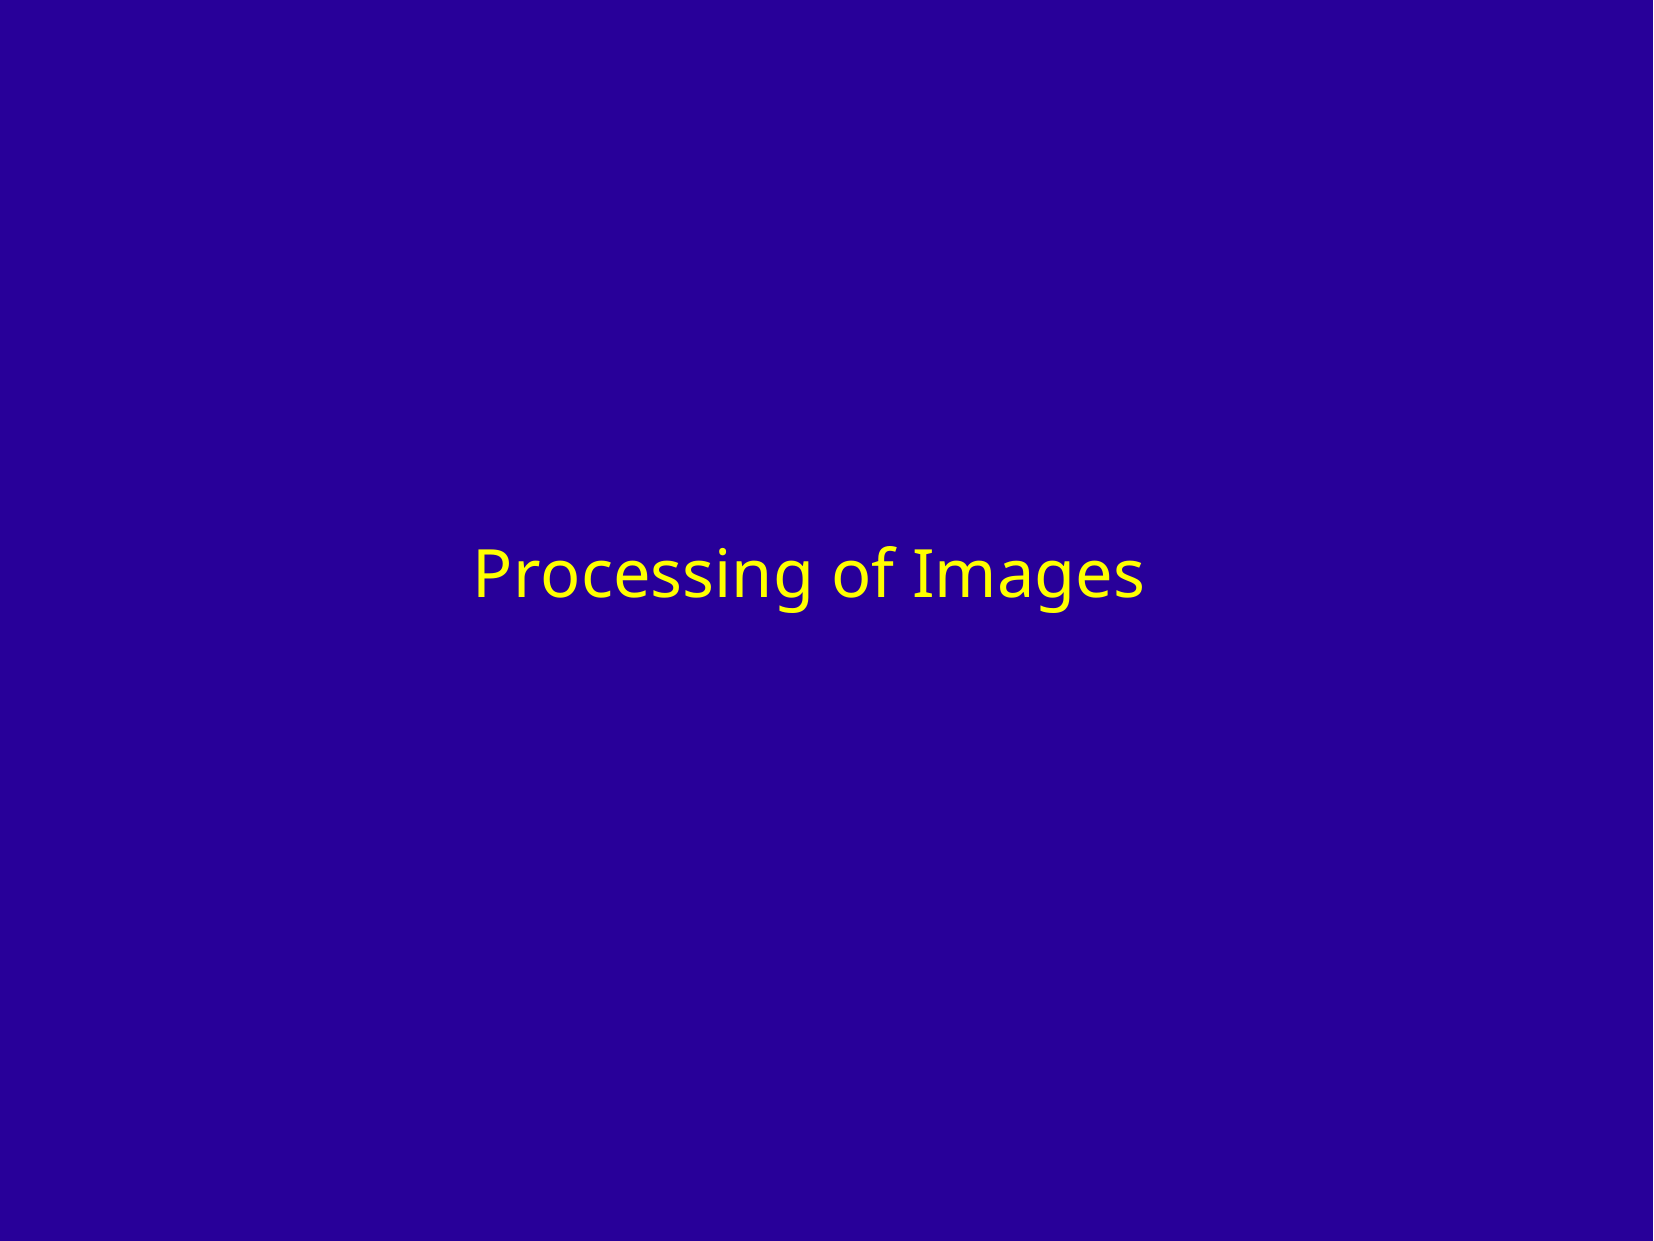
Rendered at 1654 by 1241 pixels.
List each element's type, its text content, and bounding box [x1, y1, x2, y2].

title Processing of Images [103, 468, 1516, 676]
